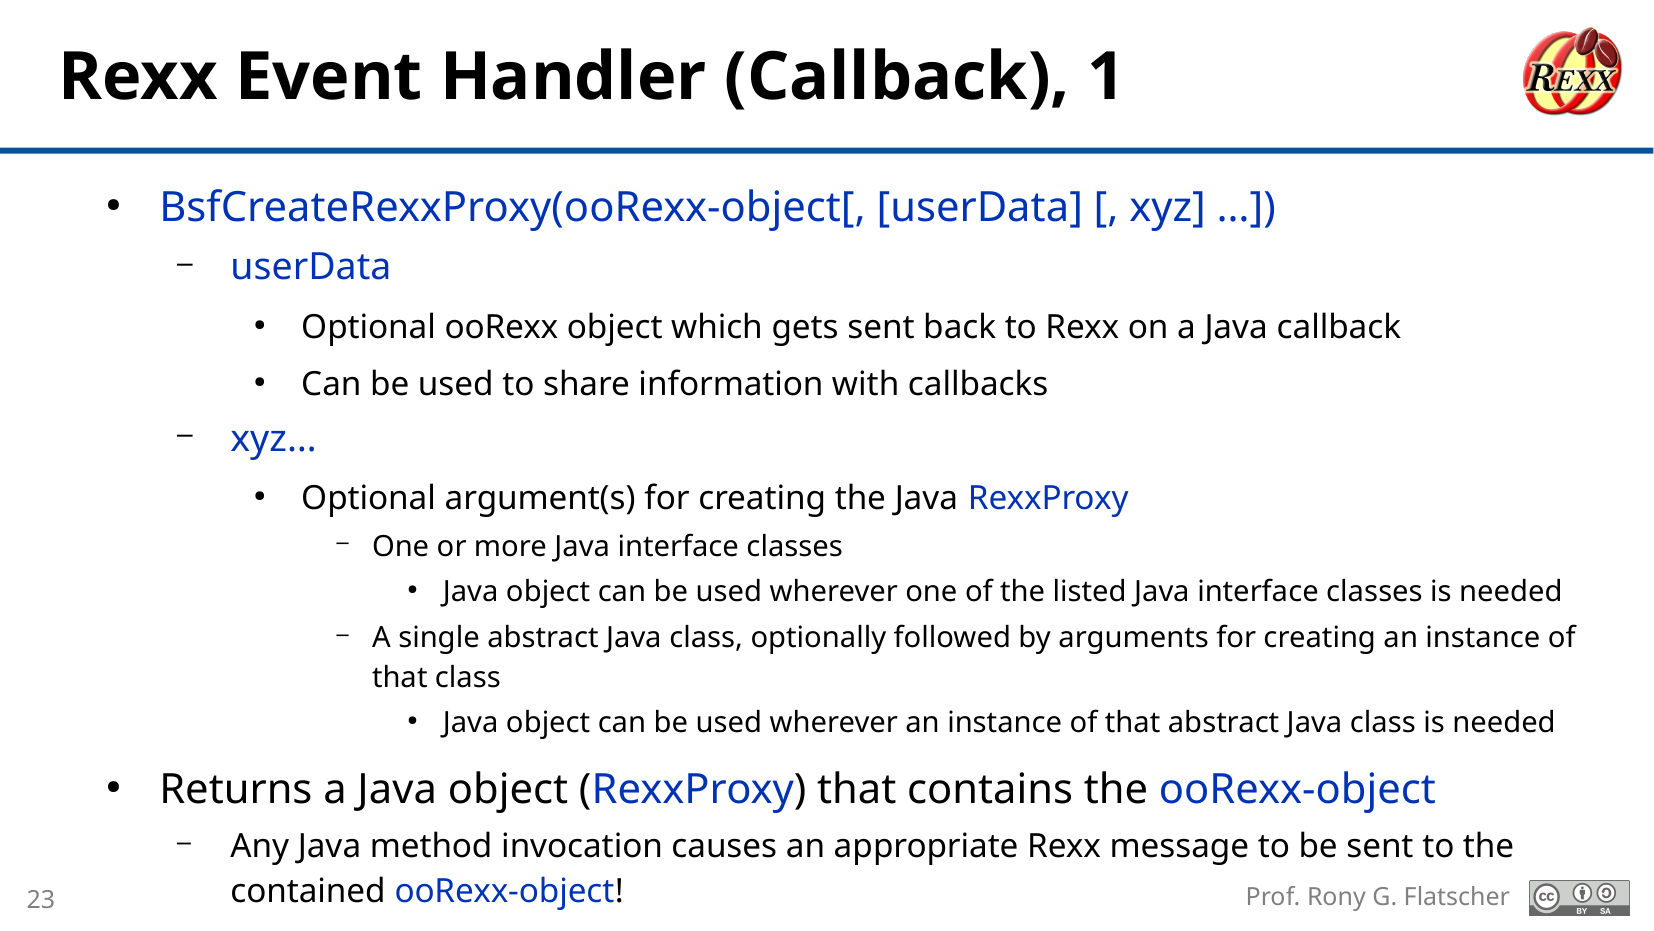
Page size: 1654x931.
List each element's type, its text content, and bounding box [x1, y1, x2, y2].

title Rexx Event Handler (Callback), 1 [0, 0, 1625, 148]
list BsfCreateRexxProxy(ooRexx-object[, [userData] [, xyz] …]) userData Optional ooRexx object which gets sent back to Rexx on a Java callback Can be used to share information with callbacks xyz… Optional argument(s) for creating the Java RexxProxy One or more Java interface classes Java object can be used wherever one of the listed Java interface classes is needed A single abstract Java class, optionally followed by arguments for creating an instance of that class Java object can be used wherever an instance of that abstract Java class is needed Returns a Java object (RexxProxy) that contains the ooRexx-object Any Java method invocation causes an appropriate Rexx message to be sent to the contained ooRexx-object! [88, 177, 1577, 857]
